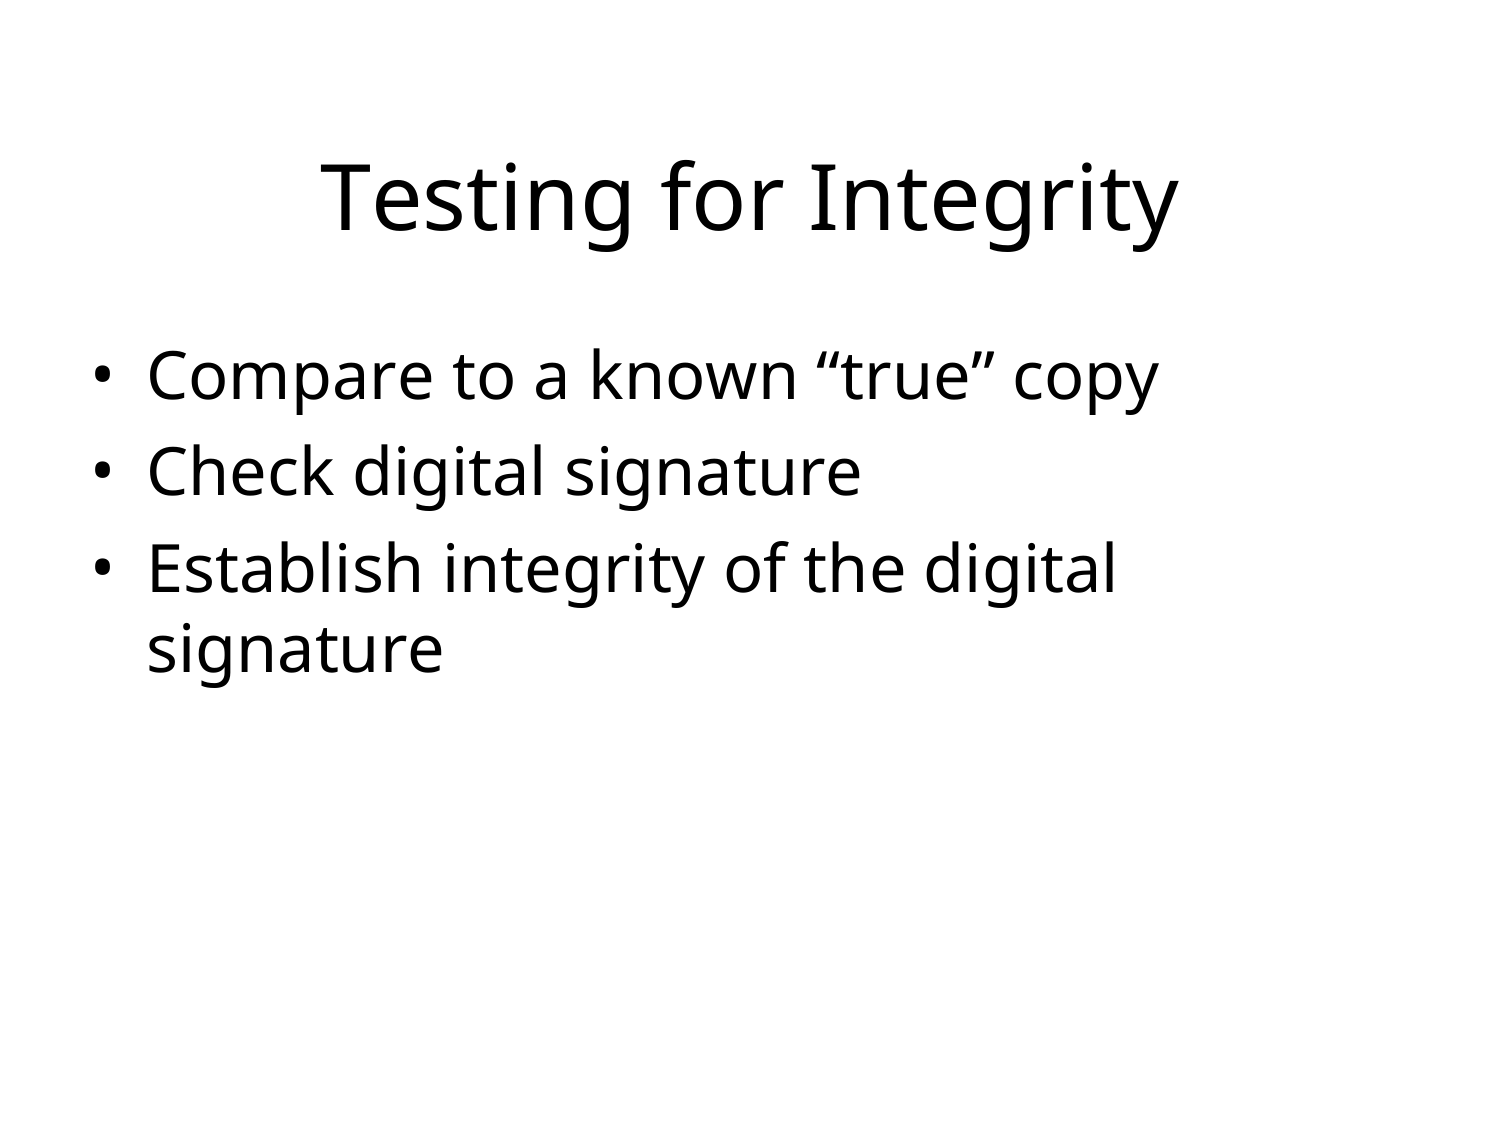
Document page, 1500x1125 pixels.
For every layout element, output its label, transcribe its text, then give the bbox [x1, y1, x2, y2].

title Testing for Integrity [112, 99, 1388, 288]
list Compare to a known “true” copy Check digital signature Establish integrity of the digital signature [74, 324, 1388, 1001]
